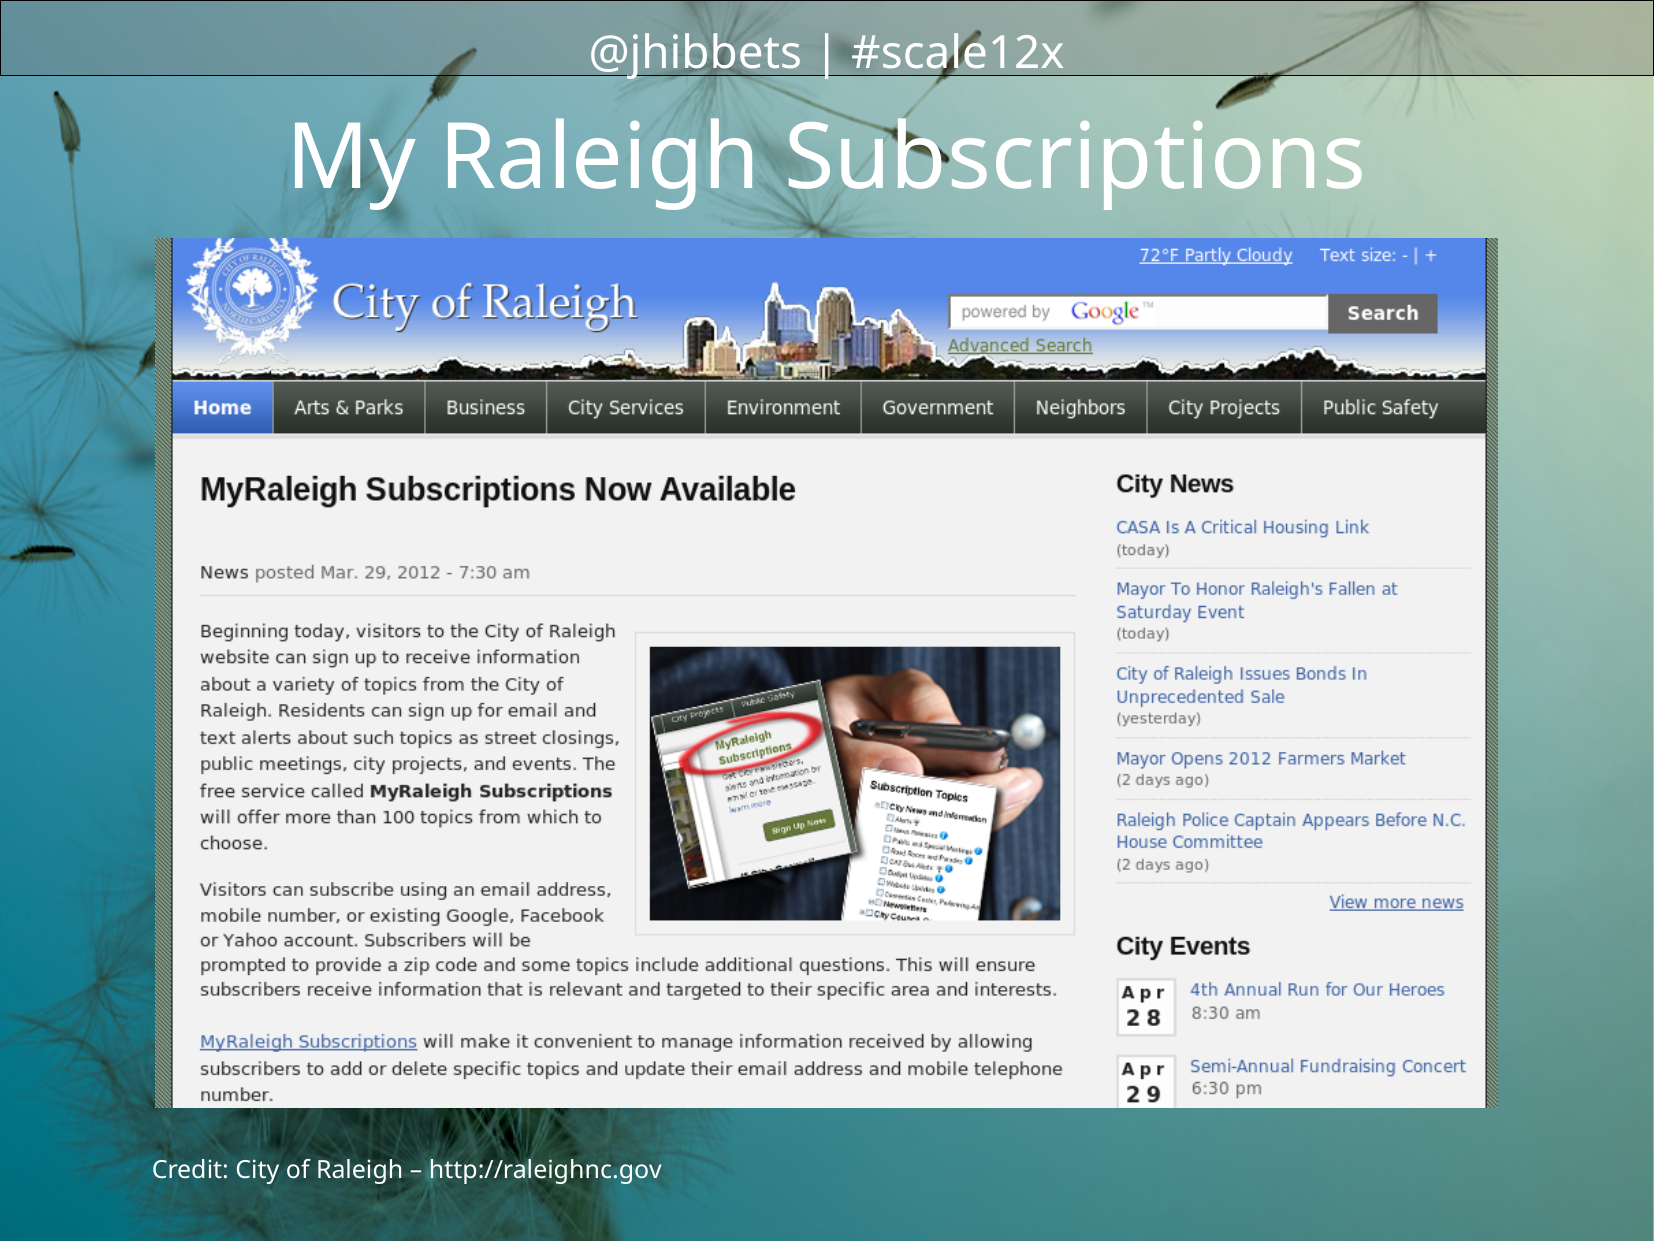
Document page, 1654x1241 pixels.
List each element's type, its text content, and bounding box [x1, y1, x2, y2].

picture [0, 76, 1654, 1241]
title My Raleigh Subscriptions [82, 49, 1571, 257]
text_box Credit: City of Raleigh – http://raleighnc.gov [137, 1144, 690, 1188]
